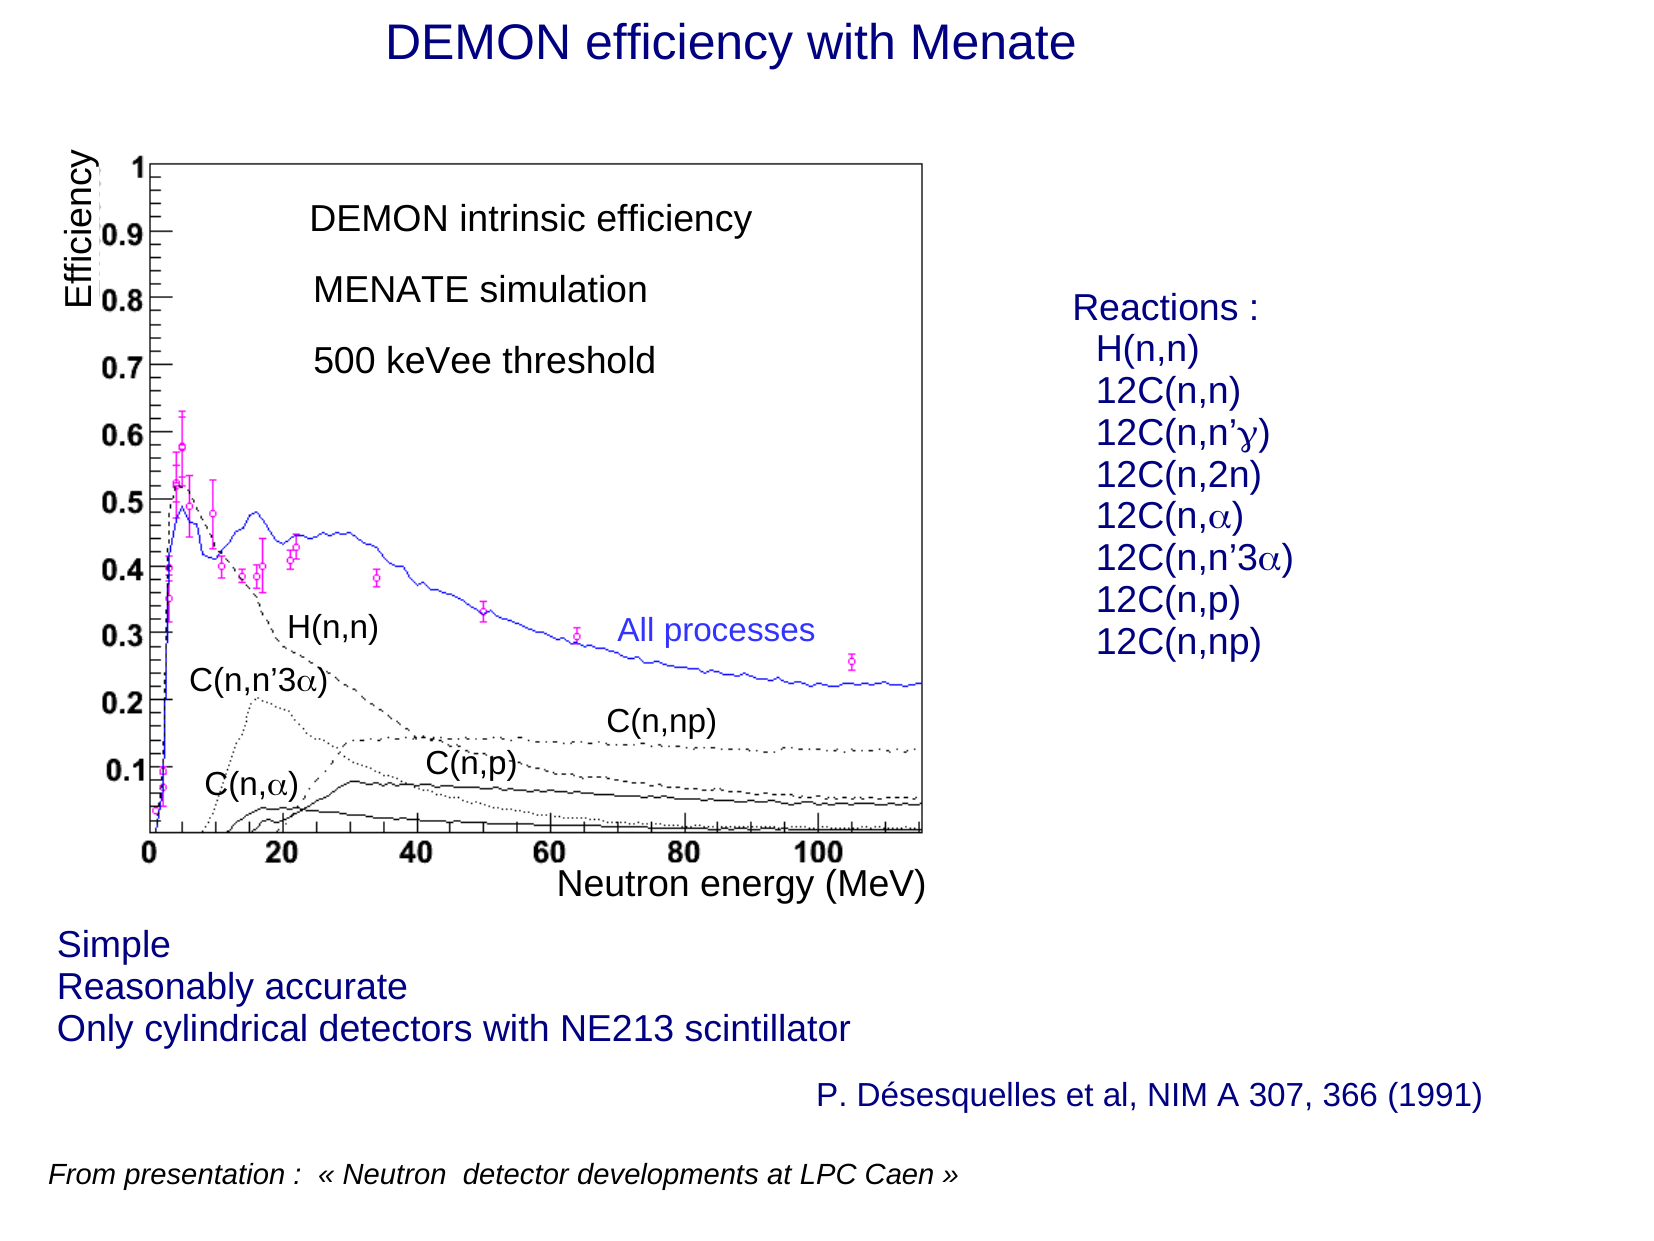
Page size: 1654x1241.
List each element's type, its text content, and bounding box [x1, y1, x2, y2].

text_box MENATE simulation [298, 261, 664, 319]
text_box Simple Reasonably accurate Only cylindrical detectors with NE213 scintillator [42, 916, 867, 1058]
text_box All processes [602, 604, 831, 658]
text_box 500 keVee threshold [298, 332, 672, 390]
text_box H(n,n) [272, 600, 395, 654]
text_box DEMON efficiency with Menate [370, 7, 1092, 79]
text_box Neutron energy (MeV) [556, 862, 928, 905]
text_box P. Désesquelles et al, NIM A 307, 366 (1991) [801, 1069, 1500, 1123]
text_box Reactions : H(n,n) 12C(n,n) 12C(n,n’) 12C(n,2n) 12C(n,) 12C(n,n’3) 12C(n,p) 12C(n,np) [1057, 278, 1310, 671]
text_box DEMON intrinsic efficiency [294, 190, 768, 248]
text_box C(n,p) [410, 737, 533, 791]
text_box C(n,np) [591, 695, 733, 748]
text_box From presentation : « Neutron detector developments at LPC Caen » [33, 1150, 1620, 1222]
text_box C(n,) [189, 758, 314, 811]
text_box Efficiency [57, 149, 100, 310]
text_box C(n,n’3) [174, 654, 344, 708]
picture [53, 140, 940, 917]
